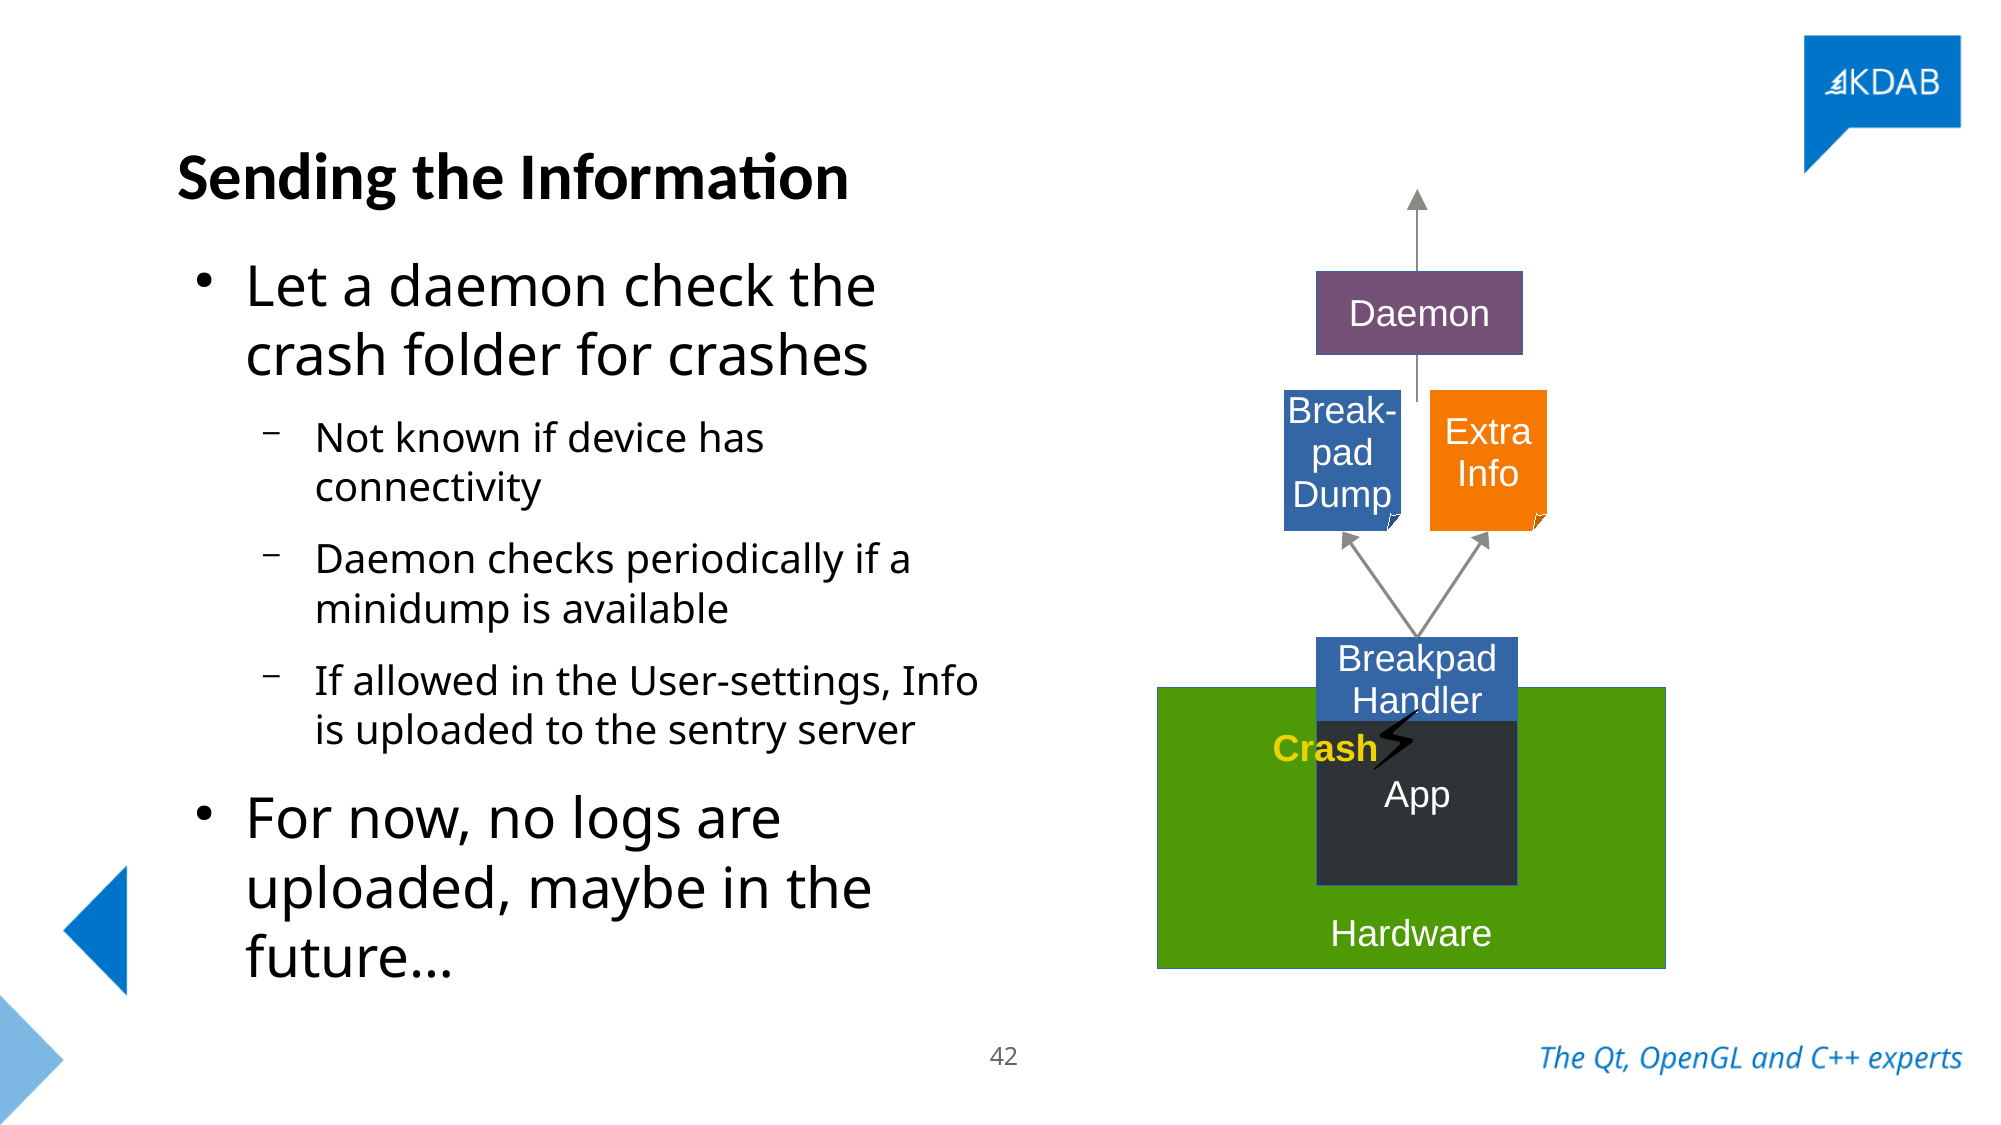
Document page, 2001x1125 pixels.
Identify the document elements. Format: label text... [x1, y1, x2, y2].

text_box Hardware [1157, 687, 1666, 969]
text_box ⚡ [1352, 688, 1565, 796]
text_box App [1316, 792, 1518, 886]
text_box Crash [1257, 720, 1436, 792]
text_box App [1435, 796, 1445, 805]
picture [0, 0, 2001, 1125]
text_box Break- pad Dump [1283, 389, 1402, 532]
title Sending the Information [177, 129, 1871, 237]
text_box Extra Info [1429, 389, 1548, 532]
text_box Breakpad Handler [1316, 637, 1518, 720]
list Let a daemon check the crash folder for crashes Not known if device has connectivity Daemon checks periodically if a minidump is available If allowed in the User-settings, Info is uploaded to the sentry server For now, no logs are uploaded, maybe in the future… [177, 251, 1004, 996]
text_box App [1415, 796, 1425, 805]
text_box Daemon [1316, 271, 1523, 355]
